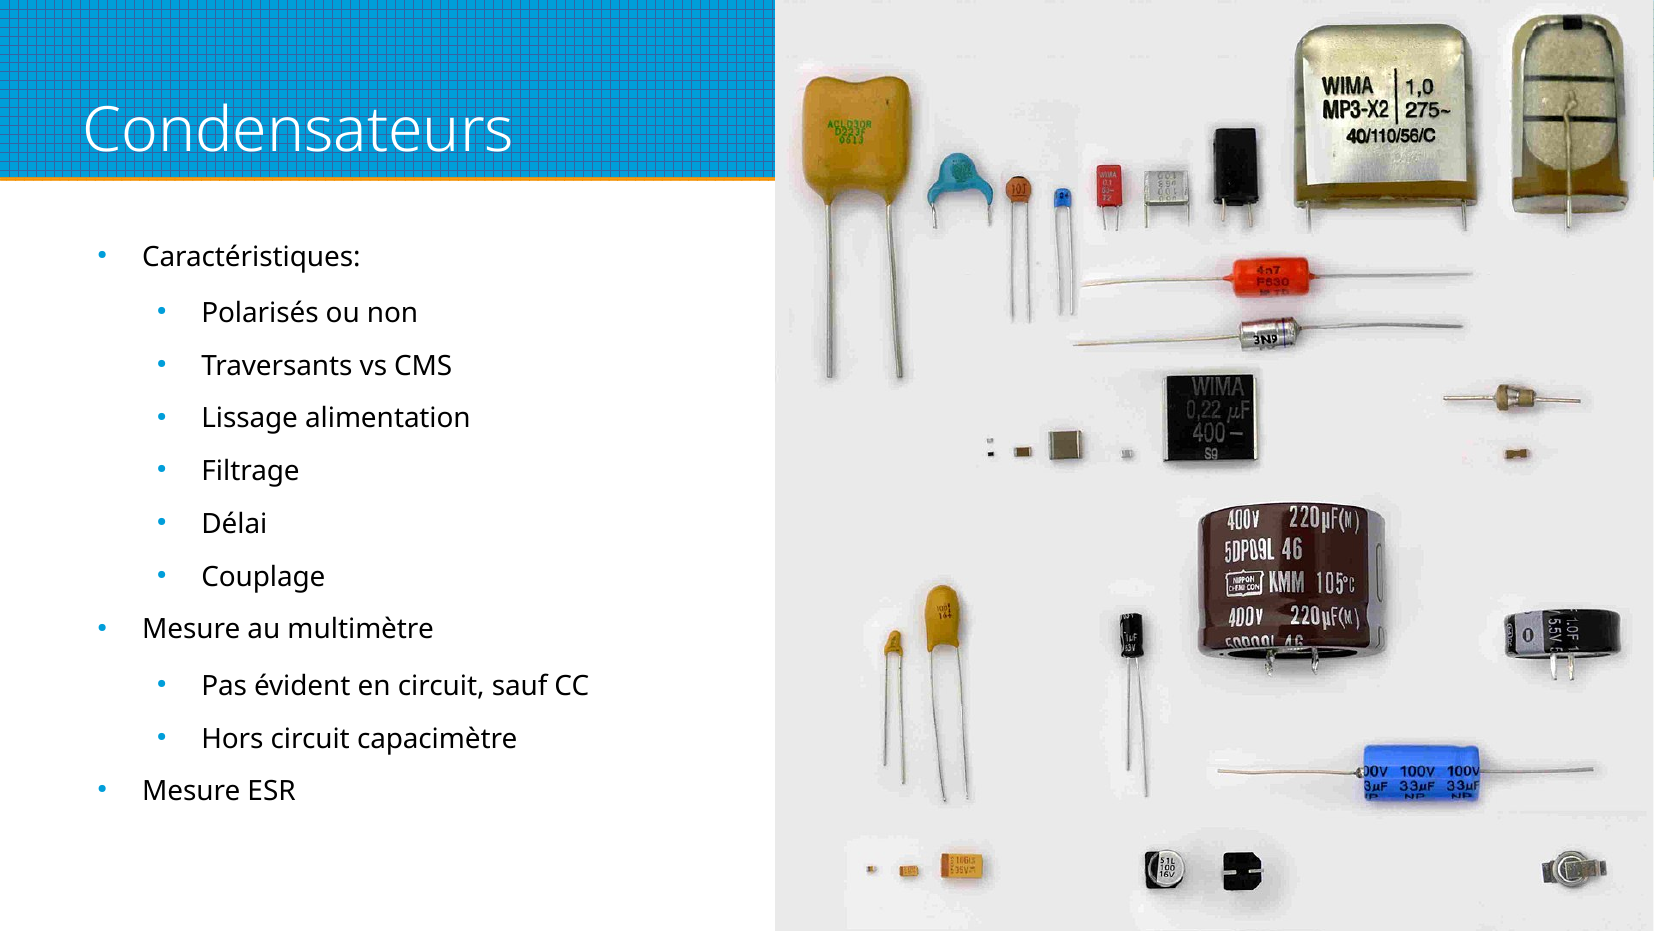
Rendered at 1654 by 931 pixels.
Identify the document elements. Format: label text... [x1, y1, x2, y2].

list Caractéristiques: Polarisés ou non Traversants vs CMS Lissage alimentation Filtrage Délai Couplage Mesure au multimètre Pas évident en circuit, sauf CC Hors circuit capacimètre Mesure ESR [82, 236, 775, 811]
picture [775, 0, 1654, 931]
title Condensateurs [82, 14, 775, 171]
